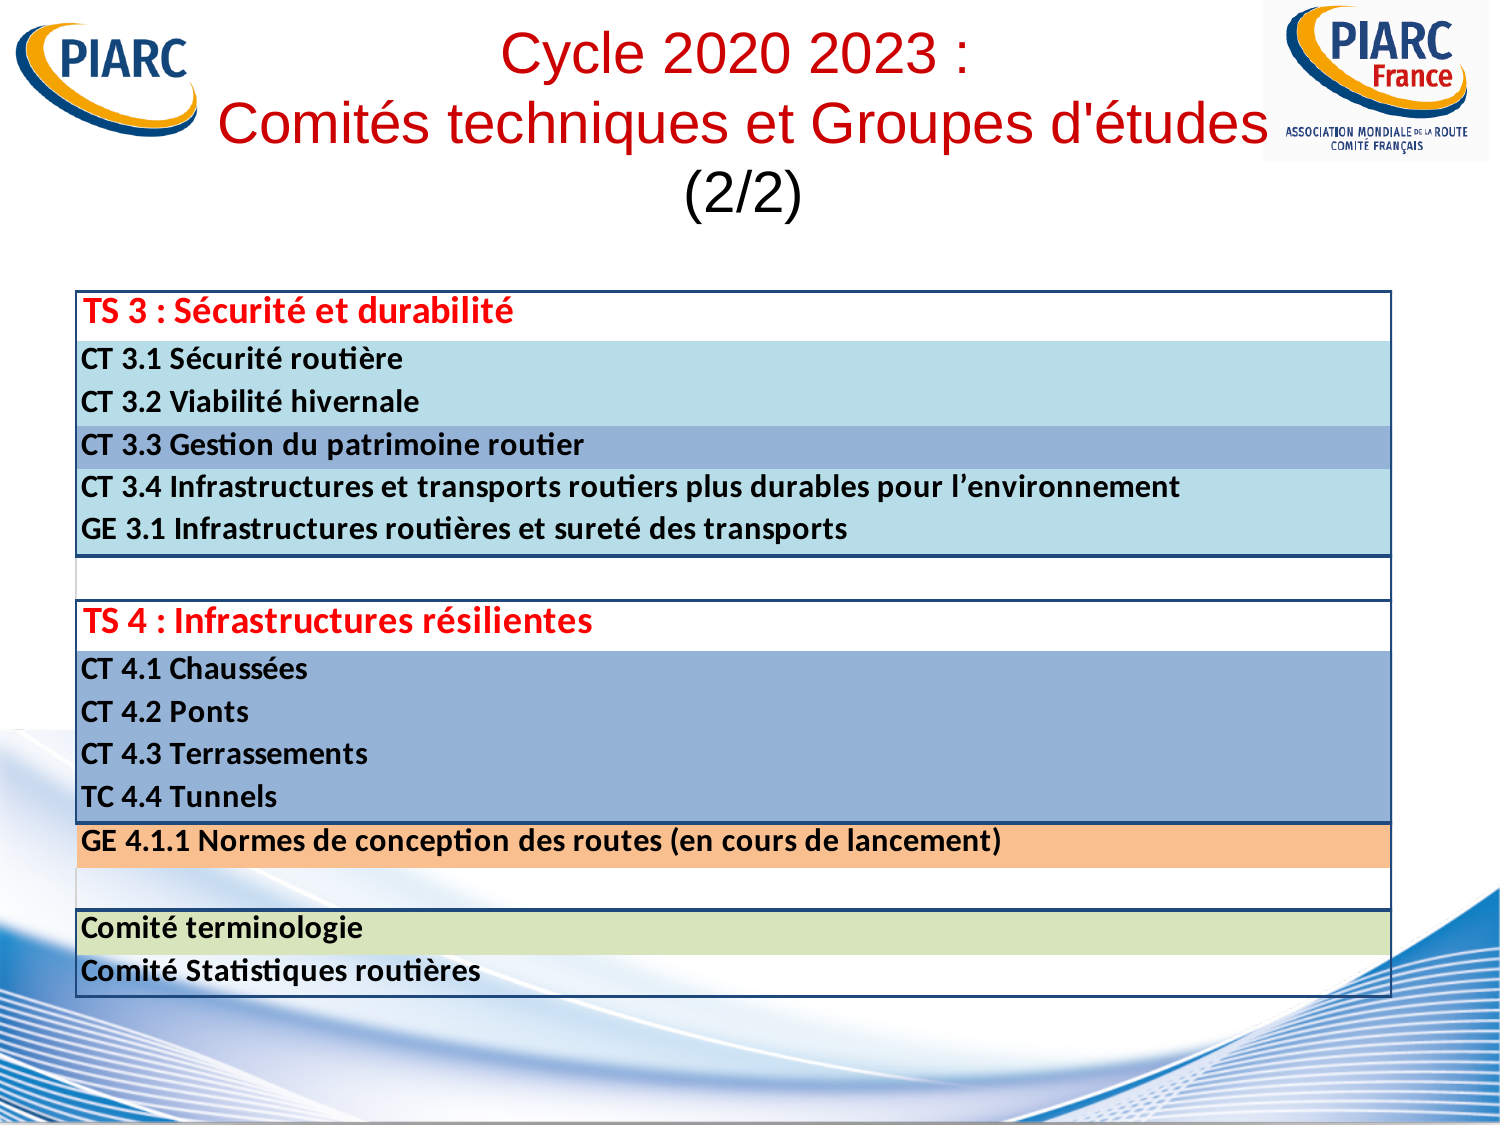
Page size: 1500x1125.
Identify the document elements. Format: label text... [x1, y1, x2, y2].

picture [1263, 0, 1489, 161]
picture [0, 290, 1500, 1125]
title Cycle 2020 2023 : Comités techniques et Groupes d'études (2/2) [194, 7, 1294, 195]
picture [0, 0, 237, 184]
